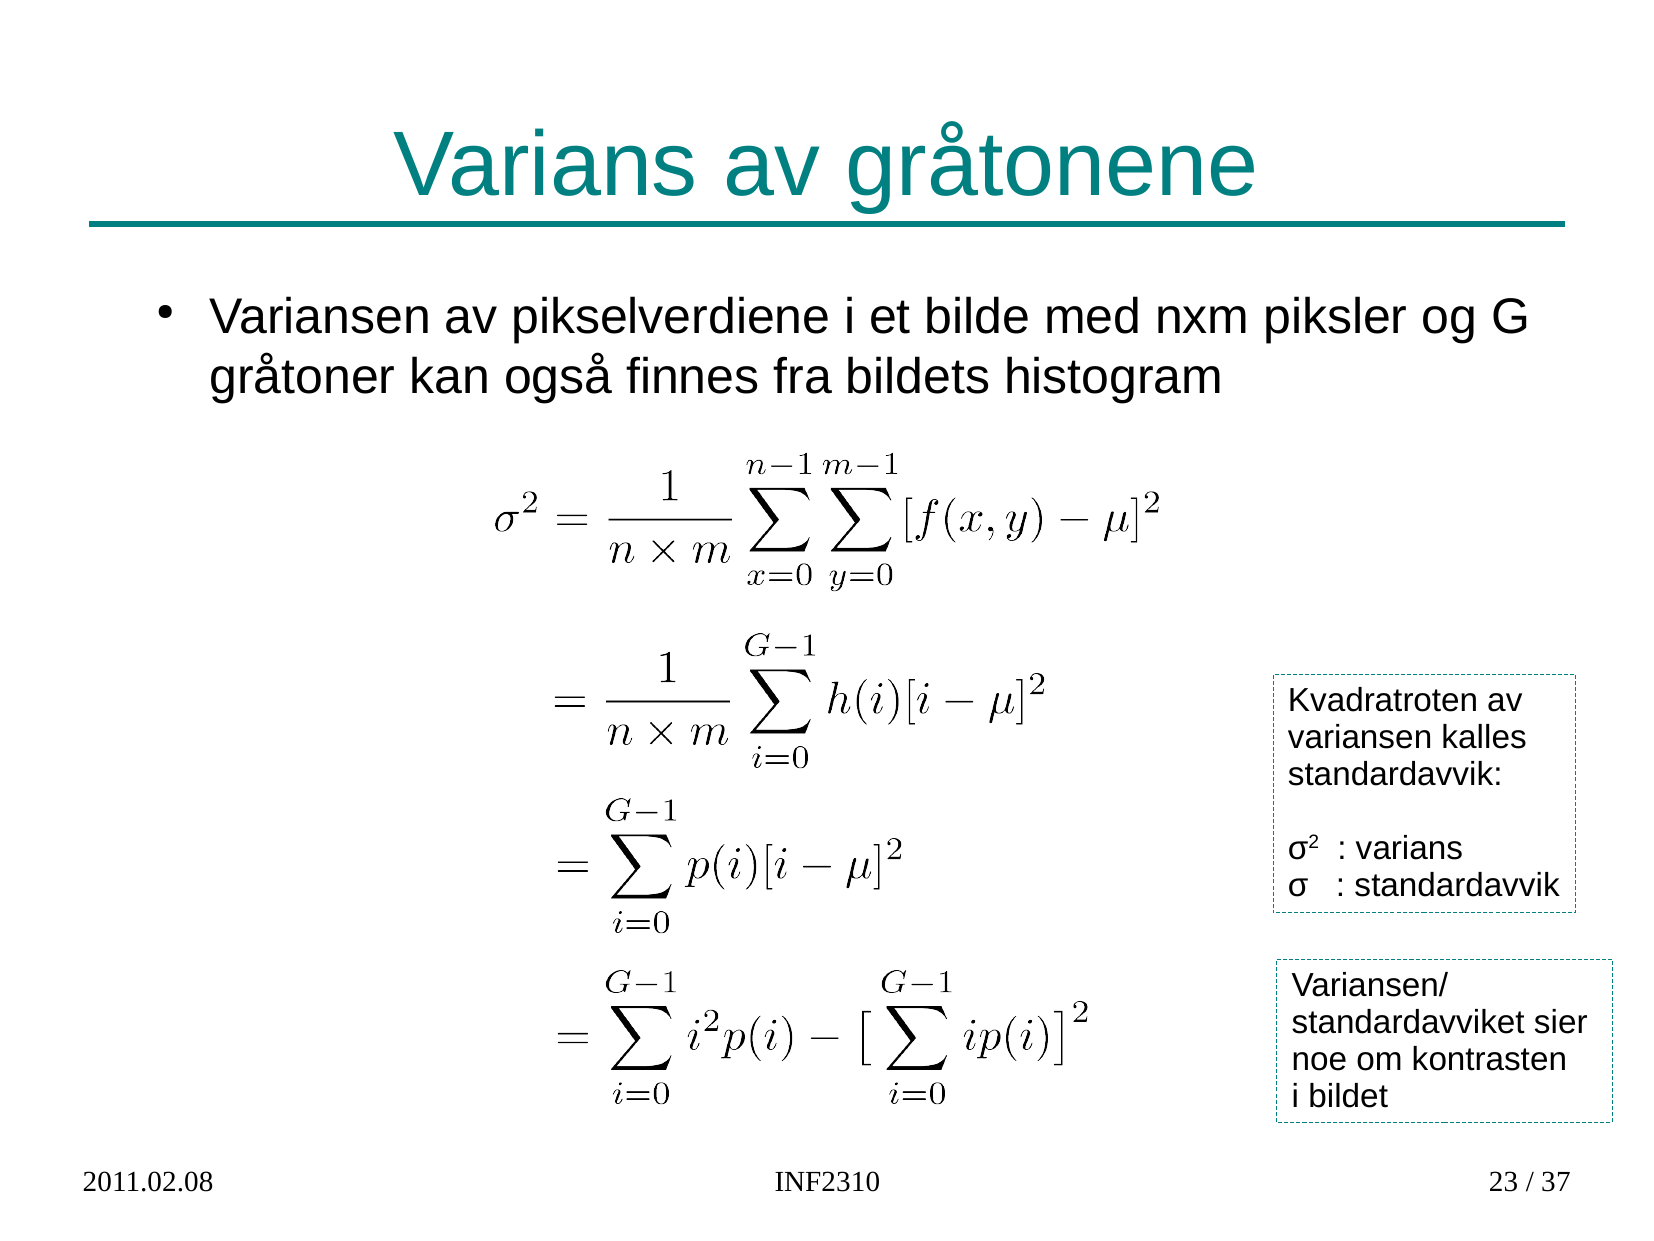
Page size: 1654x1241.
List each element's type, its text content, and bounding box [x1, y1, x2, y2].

picture [549, 627, 1049, 770]
list Variansen av pikselverdiene i et bilde med nxm piksler og G gråtoner kan også finnes fra bildets histogram [123, 275, 1576, 629]
picture [552, 964, 1093, 1106]
picture [552, 792, 910, 935]
picture [490, 450, 1164, 597]
text_box Variansen/ standardavviket sier noe om kontrasten i bildet [1276, 959, 1613, 1123]
text_box Kvadratroten av variansen kalles standardavvik: σ2 : varians σ : standardavvik [1273, 674, 1576, 913]
title Varians av gråtonene [123, 68, 1530, 249]
